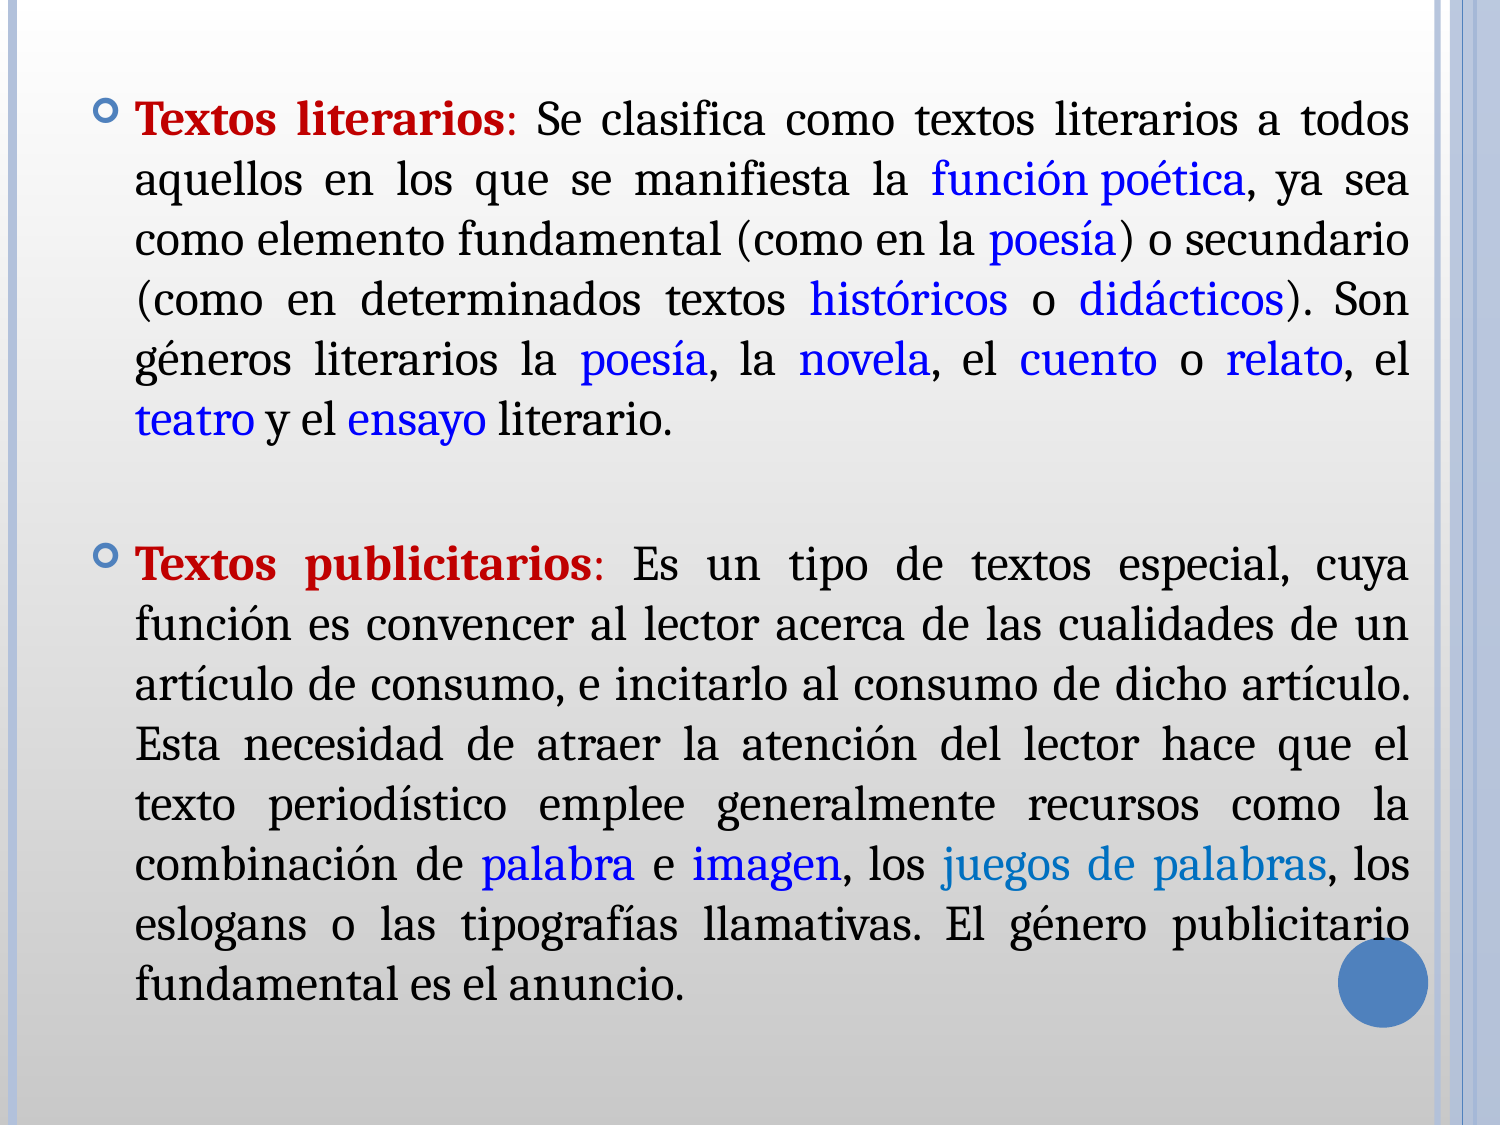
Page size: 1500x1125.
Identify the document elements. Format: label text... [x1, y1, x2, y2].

list Textos literarios: Se clasifica como textos literarios a todos aquellos en los que se manifiesta la función poética, ya sea como elemento fundamental (como en la poesía) o secundario (como en determinados textos históricos o didácticos). Son géneros literarios la poesía, la novela, el cuento o relato, el teatro y el ensayo literario. Textos publicitarios: Es un tipo de textos especial, cuya función es convencer al lector acerca de las cualidades de un artículo de consumo, e incitarlo al consumo de dicho artículo. Esta necesidad de atraer la atención del lector hace que el texto periodístico emplee generalmente recursos como la combinación de palabra e imagen, los juegos de palabras, los eslogans o las tipografías llamativas. El género publicitario fundamental es el anuncio. [75, 78, 1426, 1071]
